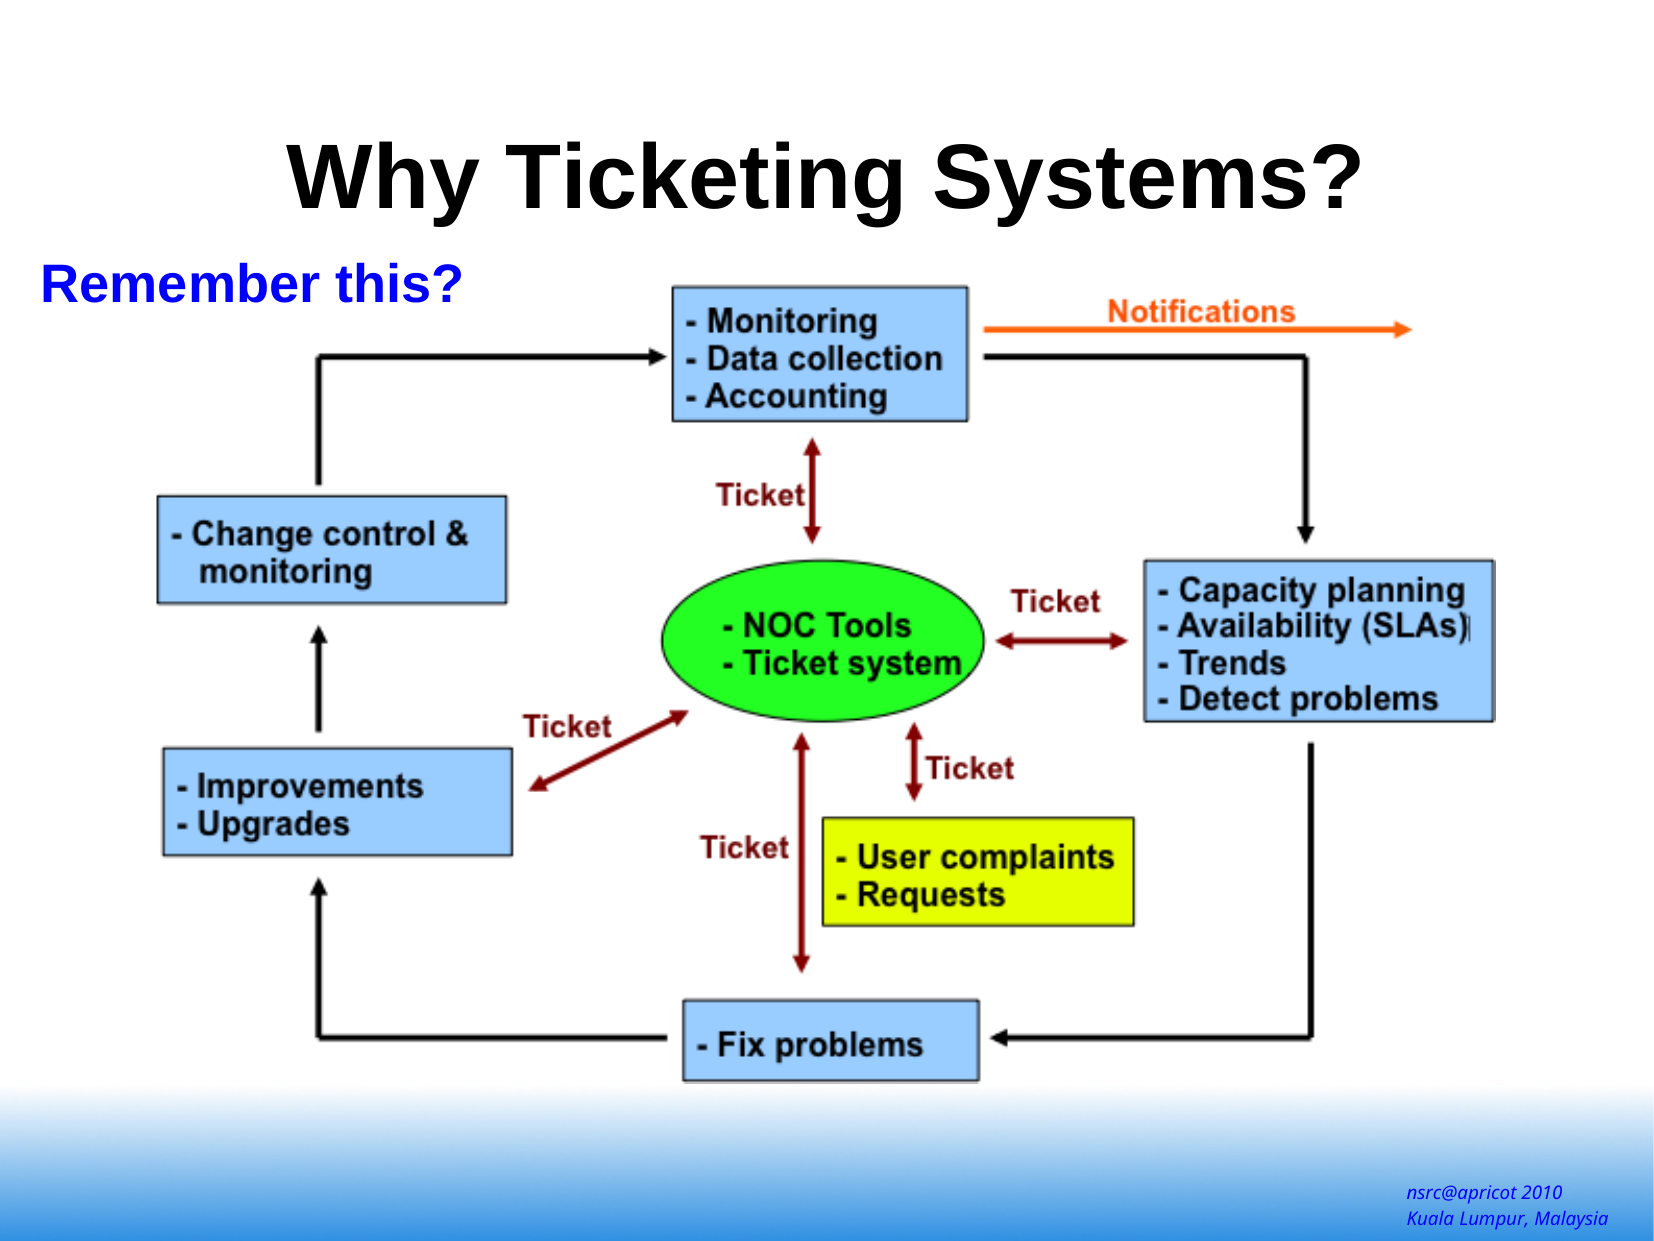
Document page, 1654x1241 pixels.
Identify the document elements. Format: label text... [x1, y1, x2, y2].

picture [0, 281, 1654, 1241]
title Why Ticketing Systems? [121, 73, 1533, 280]
text_box Remember this? [25, 246, 514, 322]
